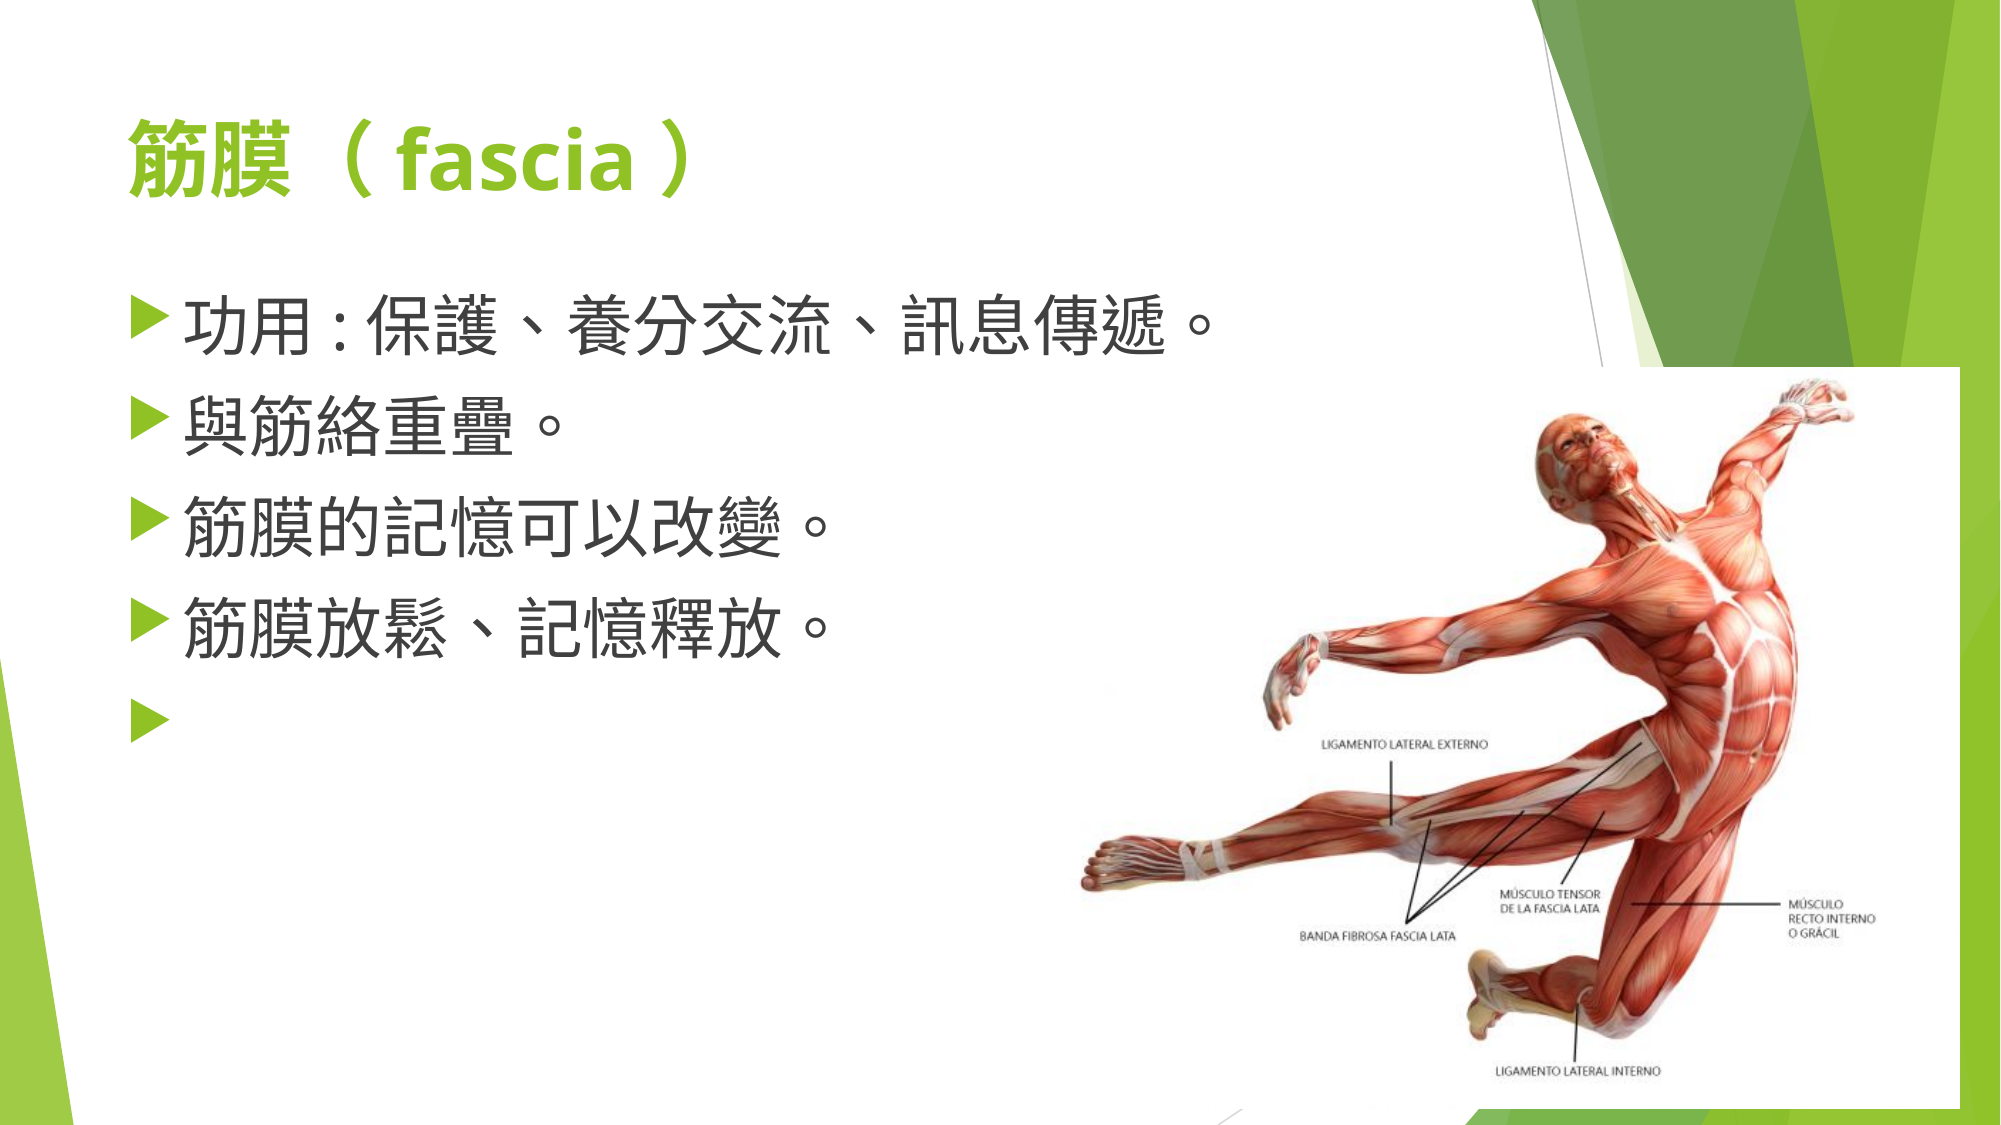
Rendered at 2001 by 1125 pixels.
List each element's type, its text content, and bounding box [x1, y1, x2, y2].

list 功用:保護、養分交流、訊息傳遞。 與筋絡重疊。 筋膜的記憶可以改變。 筋膜放鬆、記憶釋放。 [111, 276, 1522, 914]
picture [1036, 367, 1960, 1109]
title 筋膜（fascia） [111, 99, 1522, 276]
